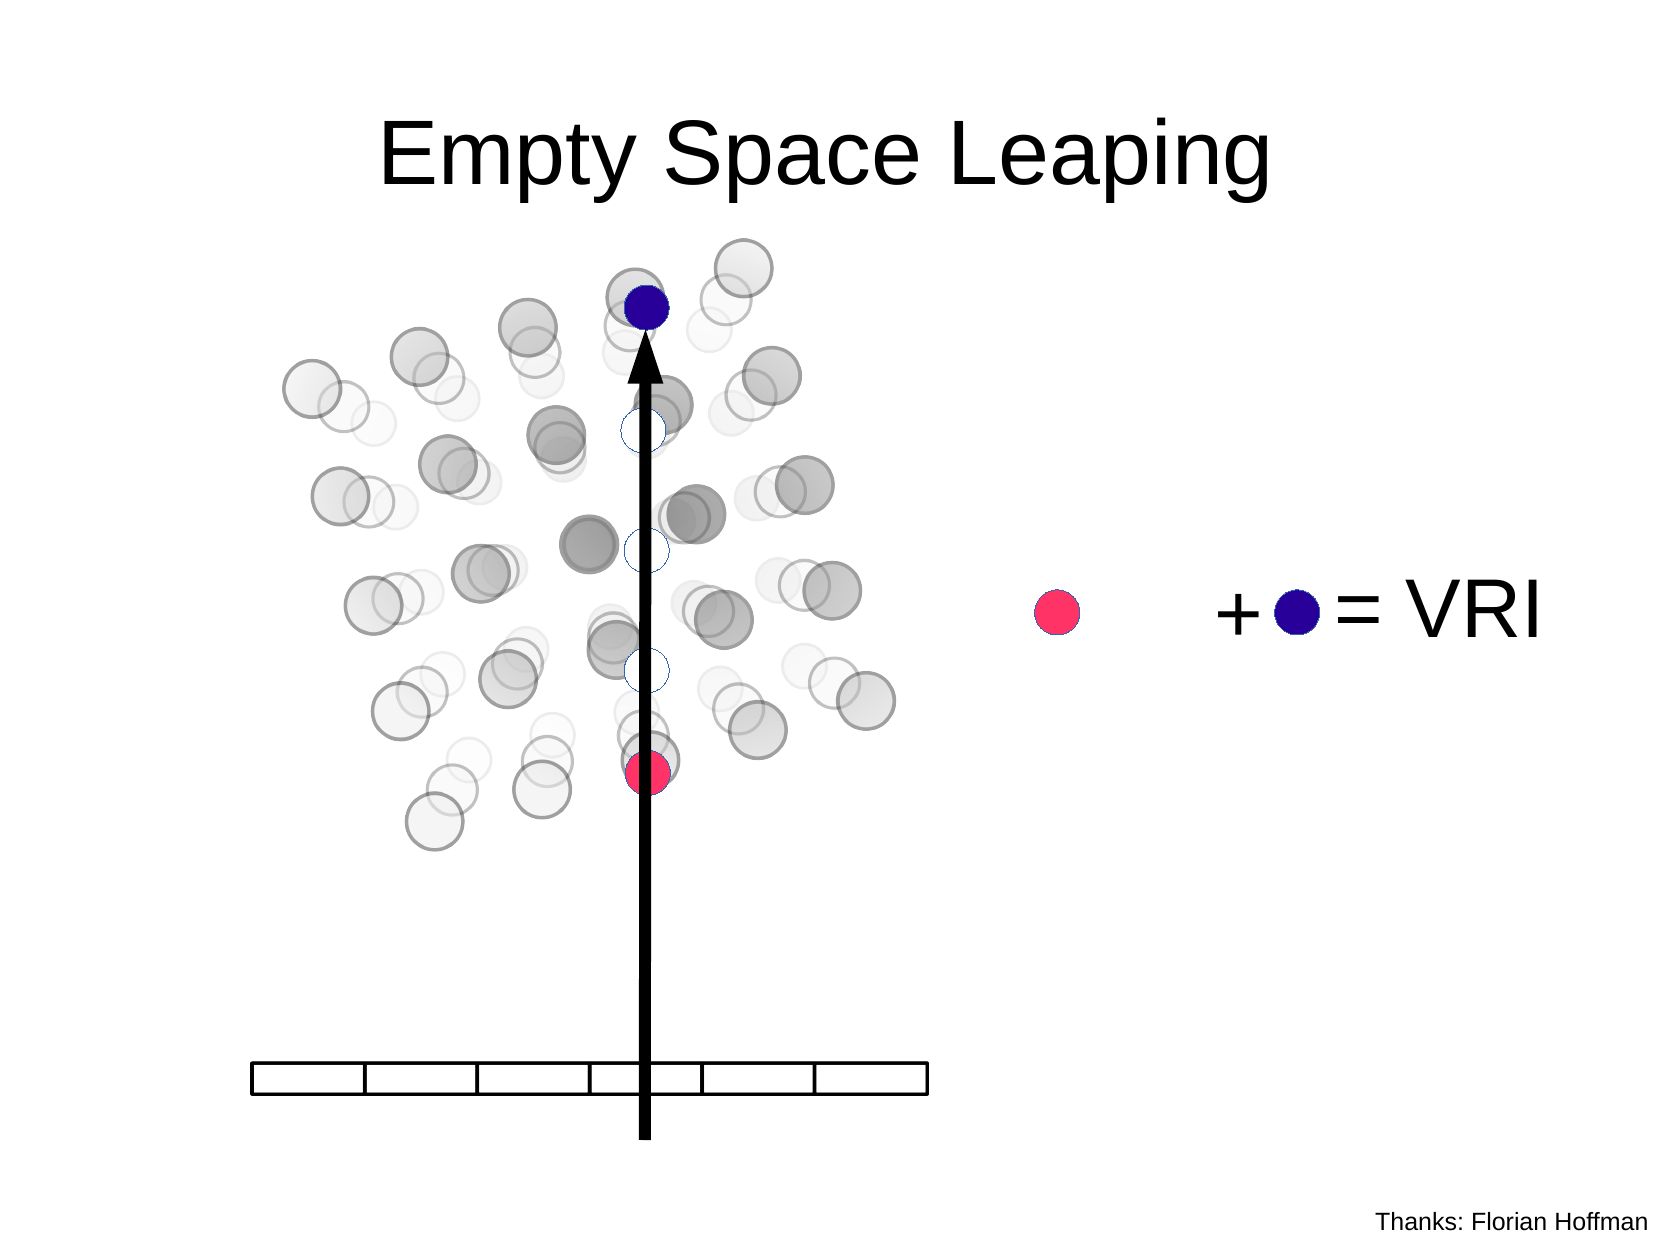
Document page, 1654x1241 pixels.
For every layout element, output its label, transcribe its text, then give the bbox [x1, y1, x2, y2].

text_box [652, 409, 666, 452]
text_box [620, 408, 639, 453]
text_box = VRI [1319, 555, 1590, 673]
text_box [1275, 589, 1319, 635]
text_box [1034, 589, 1080, 635]
text_box [652, 648, 670, 693]
text_box [624, 529, 639, 572]
text_box [652, 750, 671, 795]
text_box + [1199, 559, 1275, 677]
picture [250, 238, 929, 1096]
title Empty Space Leaping [82, 49, 1571, 257]
text_box [625, 752, 639, 794]
text_box [624, 649, 639, 692]
text_box [652, 528, 670, 573]
text_box [624, 285, 670, 331]
text_box Thanks: Florian Hoffman [1360, 1200, 1653, 1241]
